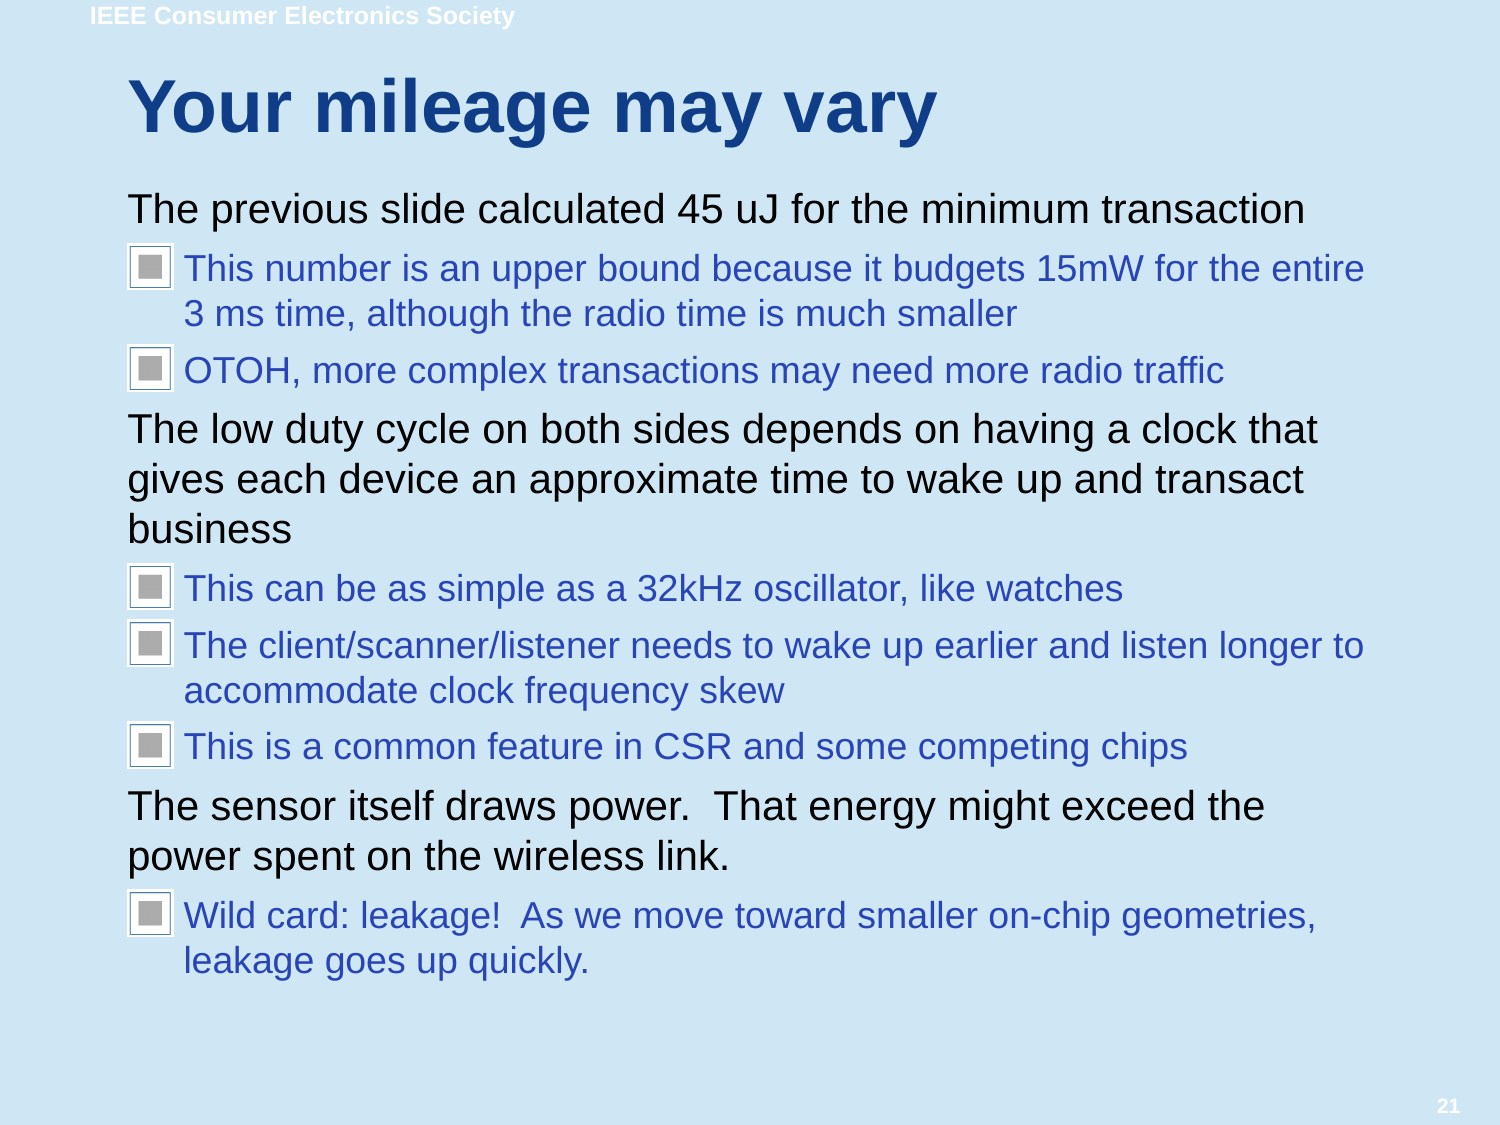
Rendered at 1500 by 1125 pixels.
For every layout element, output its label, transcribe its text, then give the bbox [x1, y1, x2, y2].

list The previous slide calculated 45 uJ for the minimum transaction This number is an upper bound because it budgets 15mW for the entire 3 ms time, although the radio time is much smaller OTOH, more complex transactions may need more radio traffic The low duty cycle on both sides depends on having a clock that gives each device an approximate time to wake up and transact business This can be as simple as a 32kHz oscillator, like watches The client/scanner/listener needs to wake up earlier and listen longer to accommodate clock frequency skew This is a common feature in CSR and some competing chips The sensor itself draws power. That energy might exceed the power spent on the wireless link. Wild card: leakage! As we move toward smaller on-chip geometries, leakage goes up quickly. [112, 174, 1388, 1000]
title Your mileage may vary [112, 50, 1388, 150]
